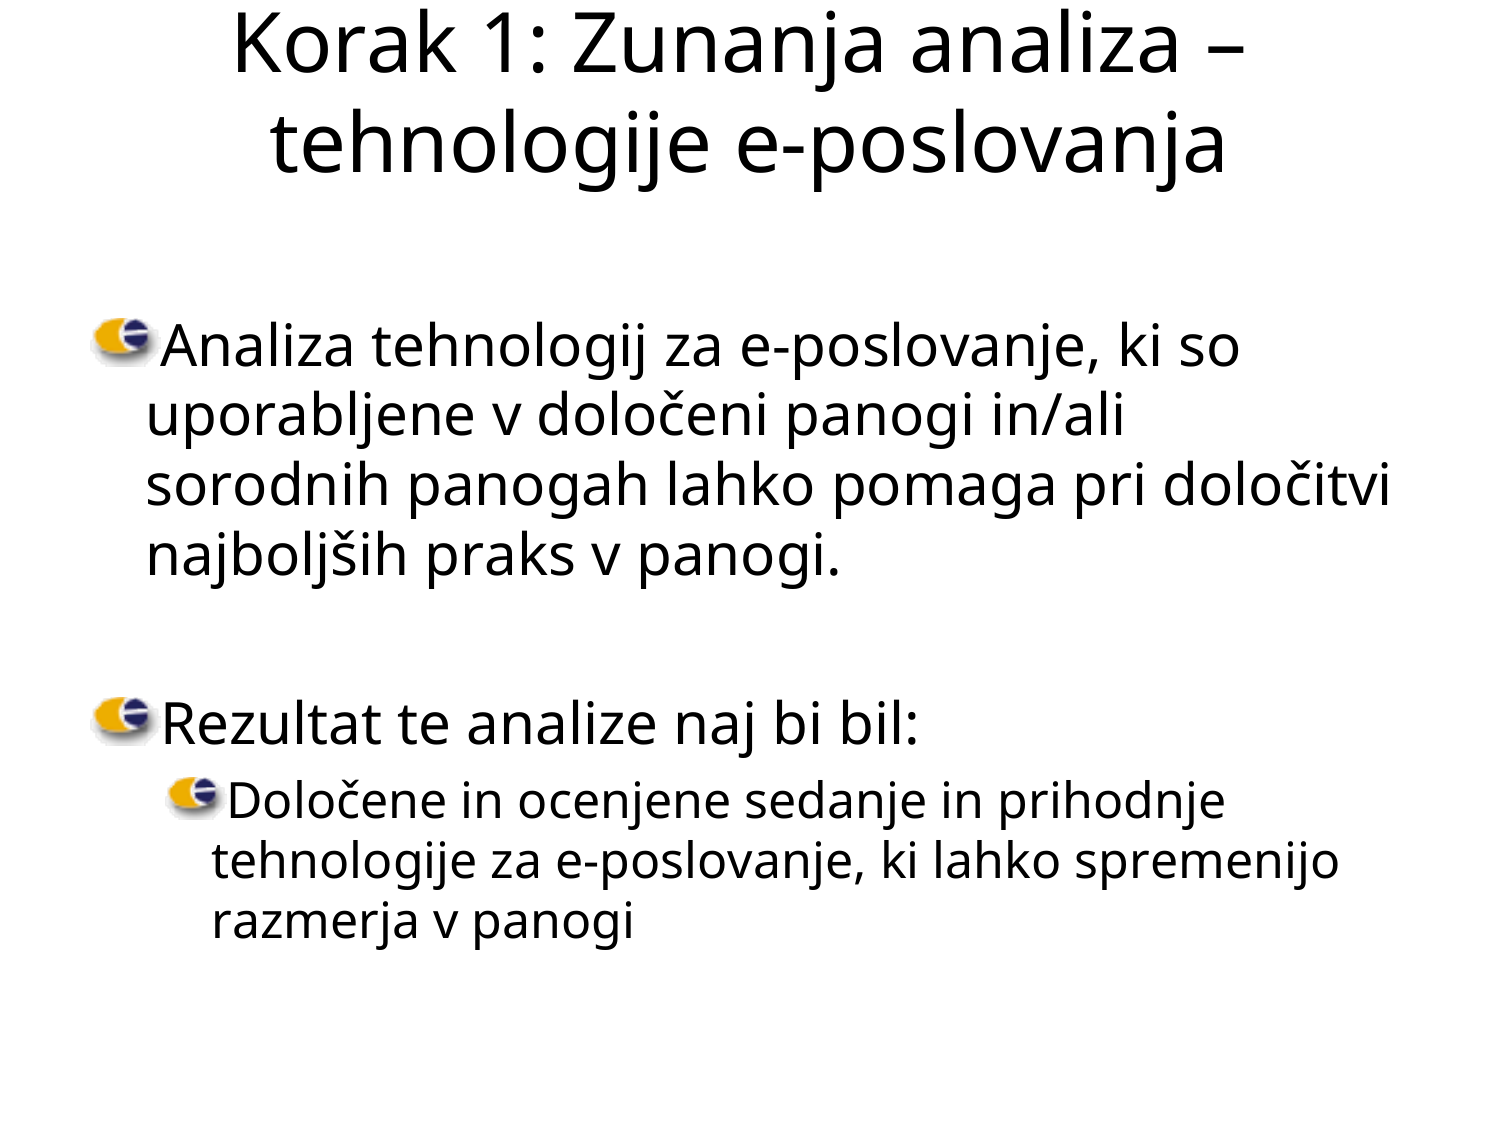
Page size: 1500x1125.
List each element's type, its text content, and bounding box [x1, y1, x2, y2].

title Korak 1: Zunanja analiza – tehnologije e-poslovanja [0, 0, 1500, 197]
list Analiza tehnologij za e-poslovanje, ki so uporabljene v določeni panogi in/ali sorodnih panogah lahko pomaga pri določitvi najboljših praks v panogi. Rezultat te analize naj bi bil: Določene in ocenjene sedanje in prihodnje tehnologije za e-poslovanje, ki lahko spremenijo razmerja v panogi [74, 262, 1417, 994]
